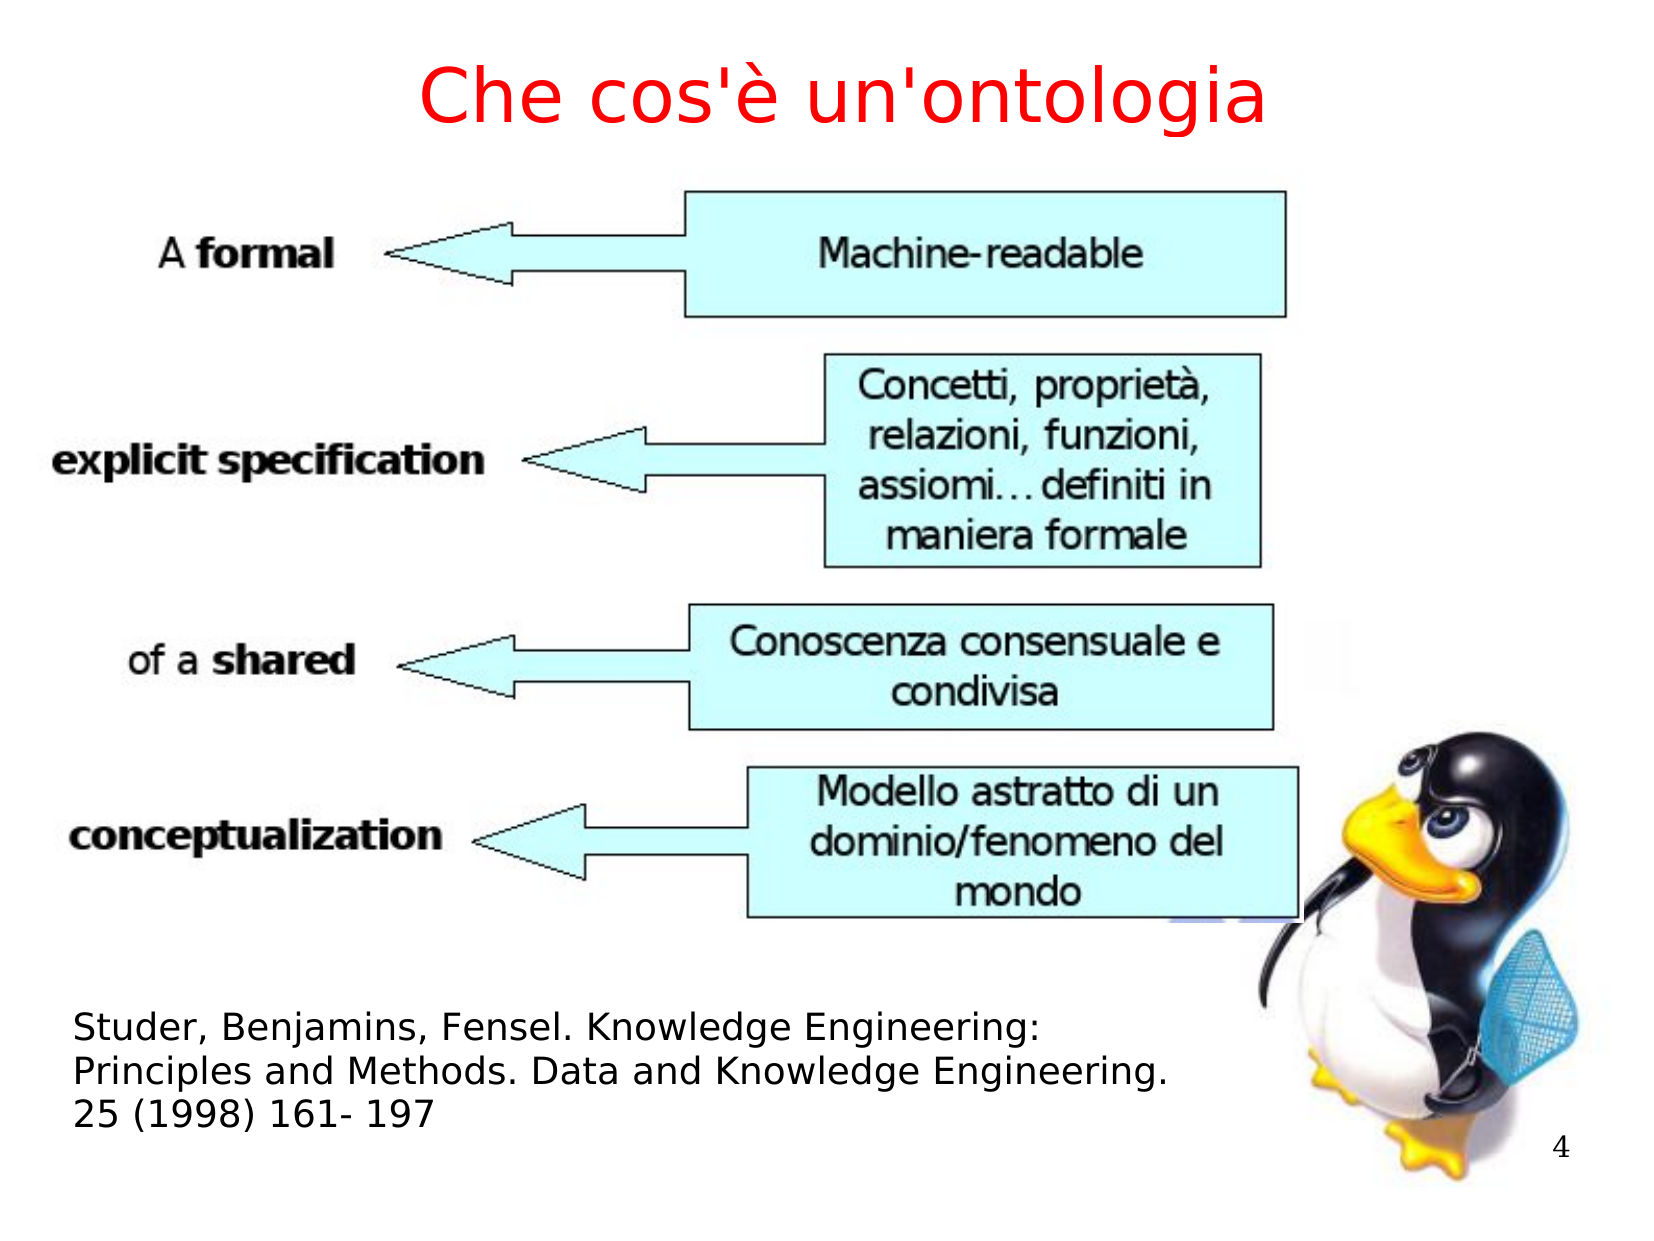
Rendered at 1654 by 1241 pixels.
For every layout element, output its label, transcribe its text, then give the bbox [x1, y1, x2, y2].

title Che cos'è un'ontologia [82, 0, 1571, 193]
text_box Studer, Benjamins, Fensel. Knowledge Engineering: Principles and Methods. Data and Knowledge Engineering. 25 (1998) 161- 197 [57, 998, 1211, 1145]
picture [5, 137, 1647, 1204]
